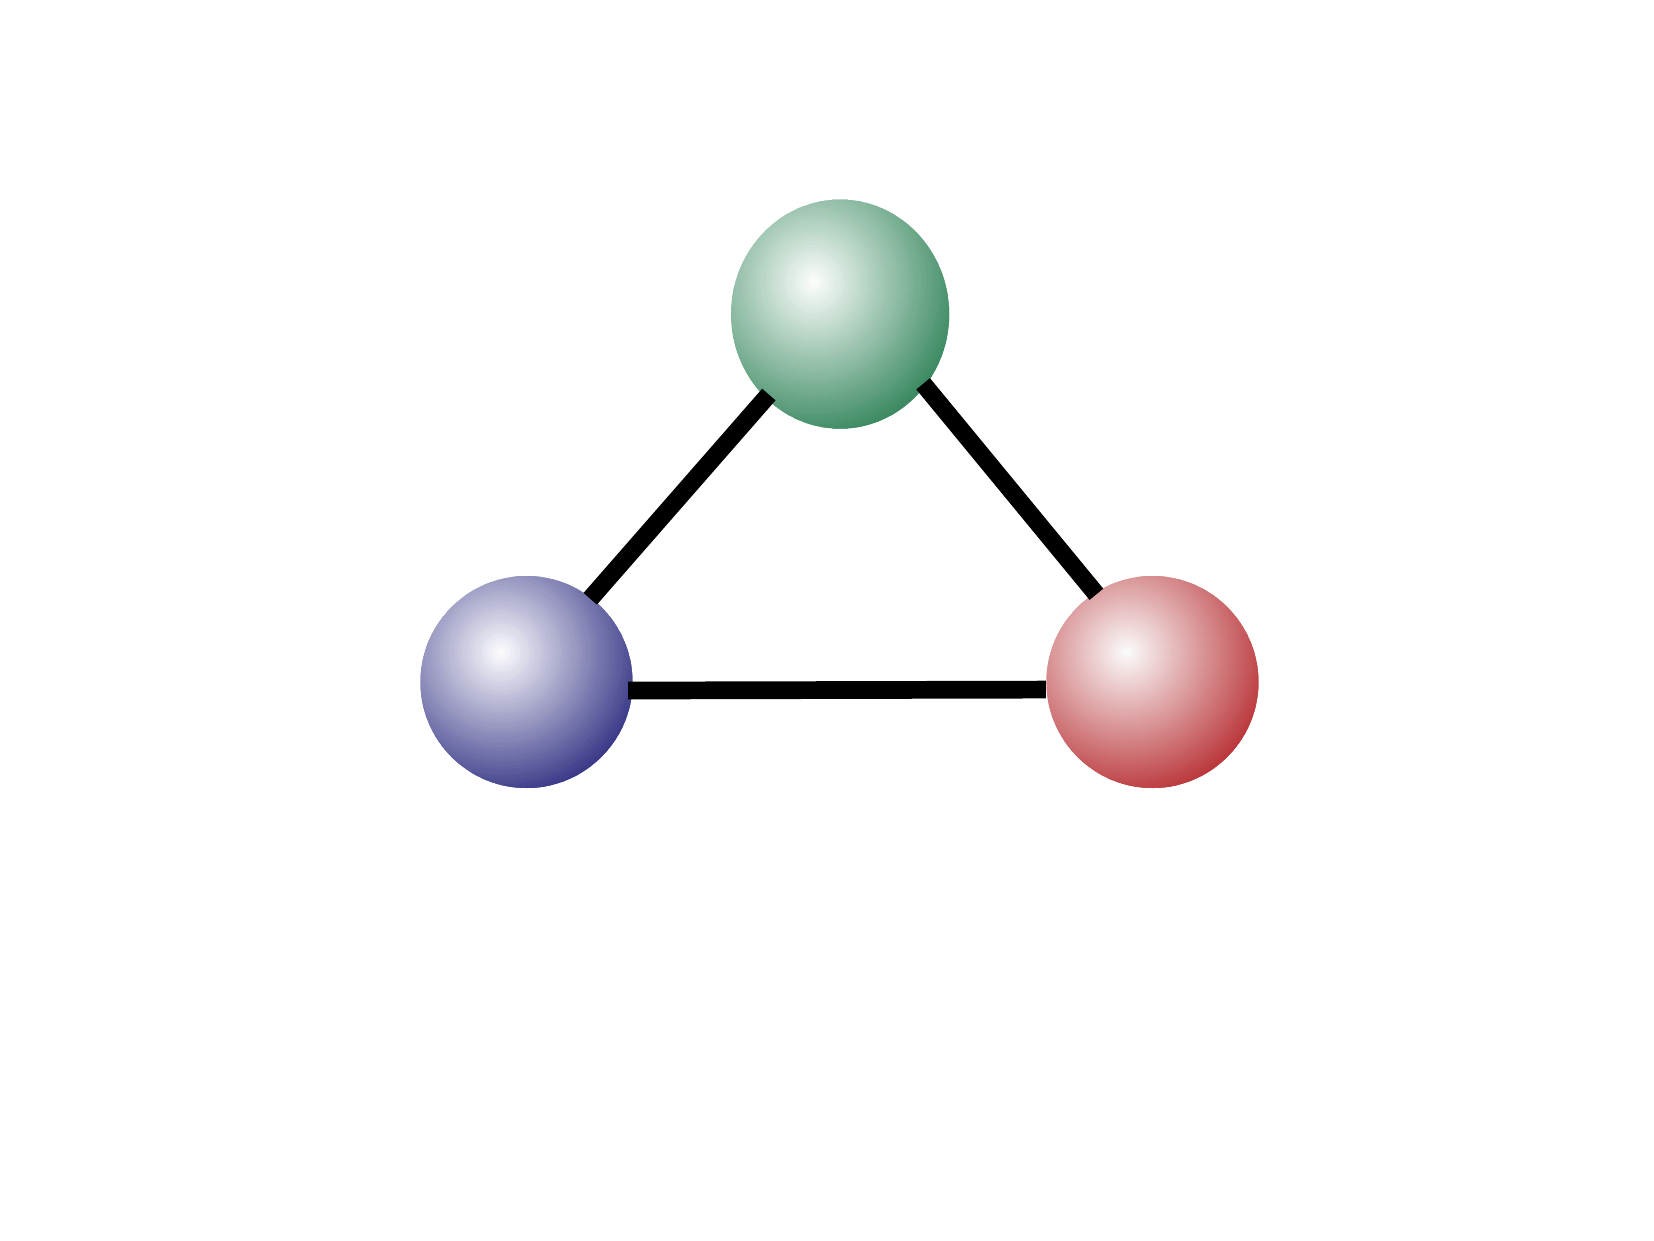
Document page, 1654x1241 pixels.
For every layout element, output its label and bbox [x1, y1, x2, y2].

chart [729, 198, 951, 430]
chart [1045, 574, 1260, 790]
chart [419, 574, 634, 790]
